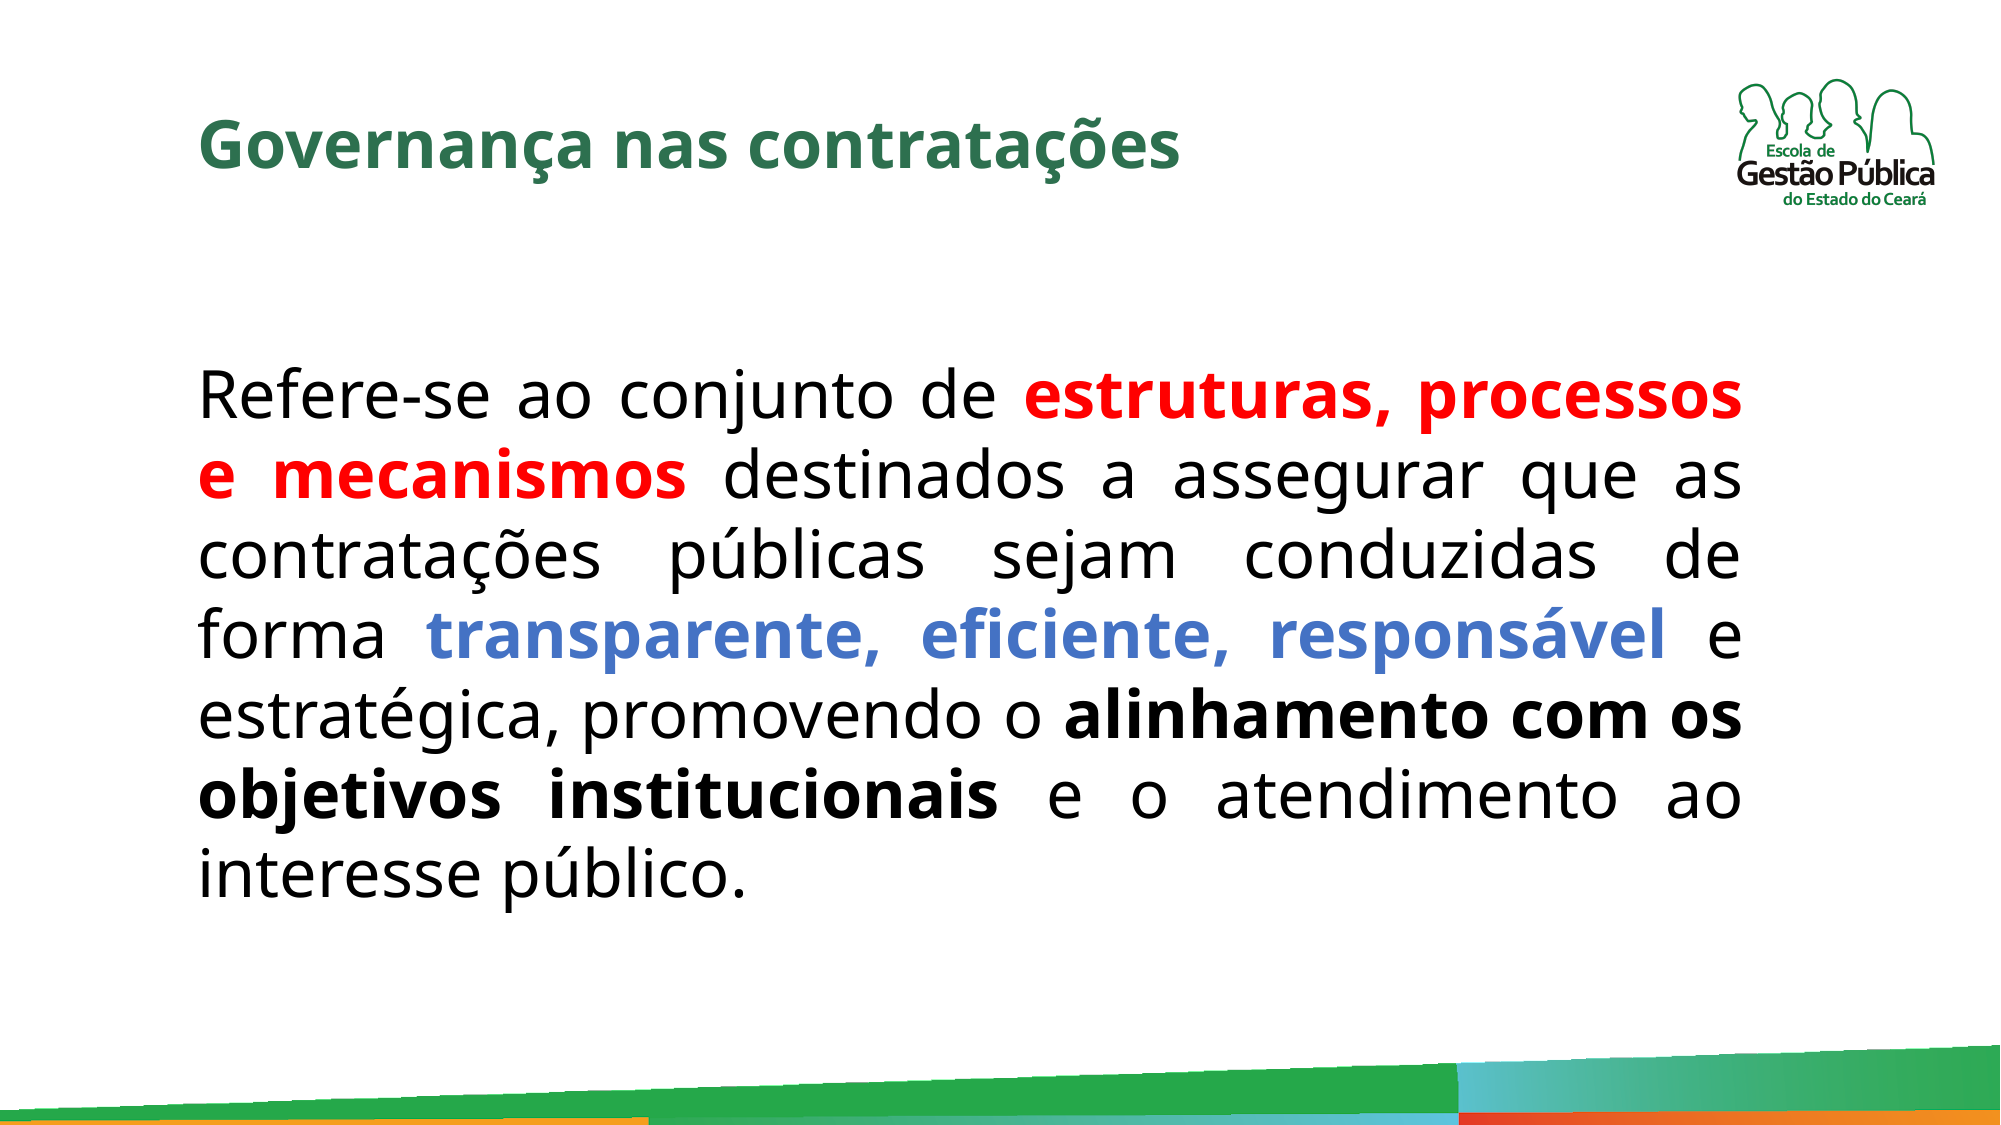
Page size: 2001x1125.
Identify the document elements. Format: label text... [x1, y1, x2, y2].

picture [0, 1045, 2000, 1125]
text_box Refere-se ao conjunto de estruturas, processos e mecanismos destinados a assegurar que as contratações públicas sejam conduzidas de forma transparente, eficiente, responsável e estratégica, promovendo o alinhamento com os objetivos institucionais e o atendimento ao interesse público. [182, 344, 1760, 713]
text_box Governança nas contratações [182, 94, 1684, 190]
picture [1725, 31, 1947, 253]
